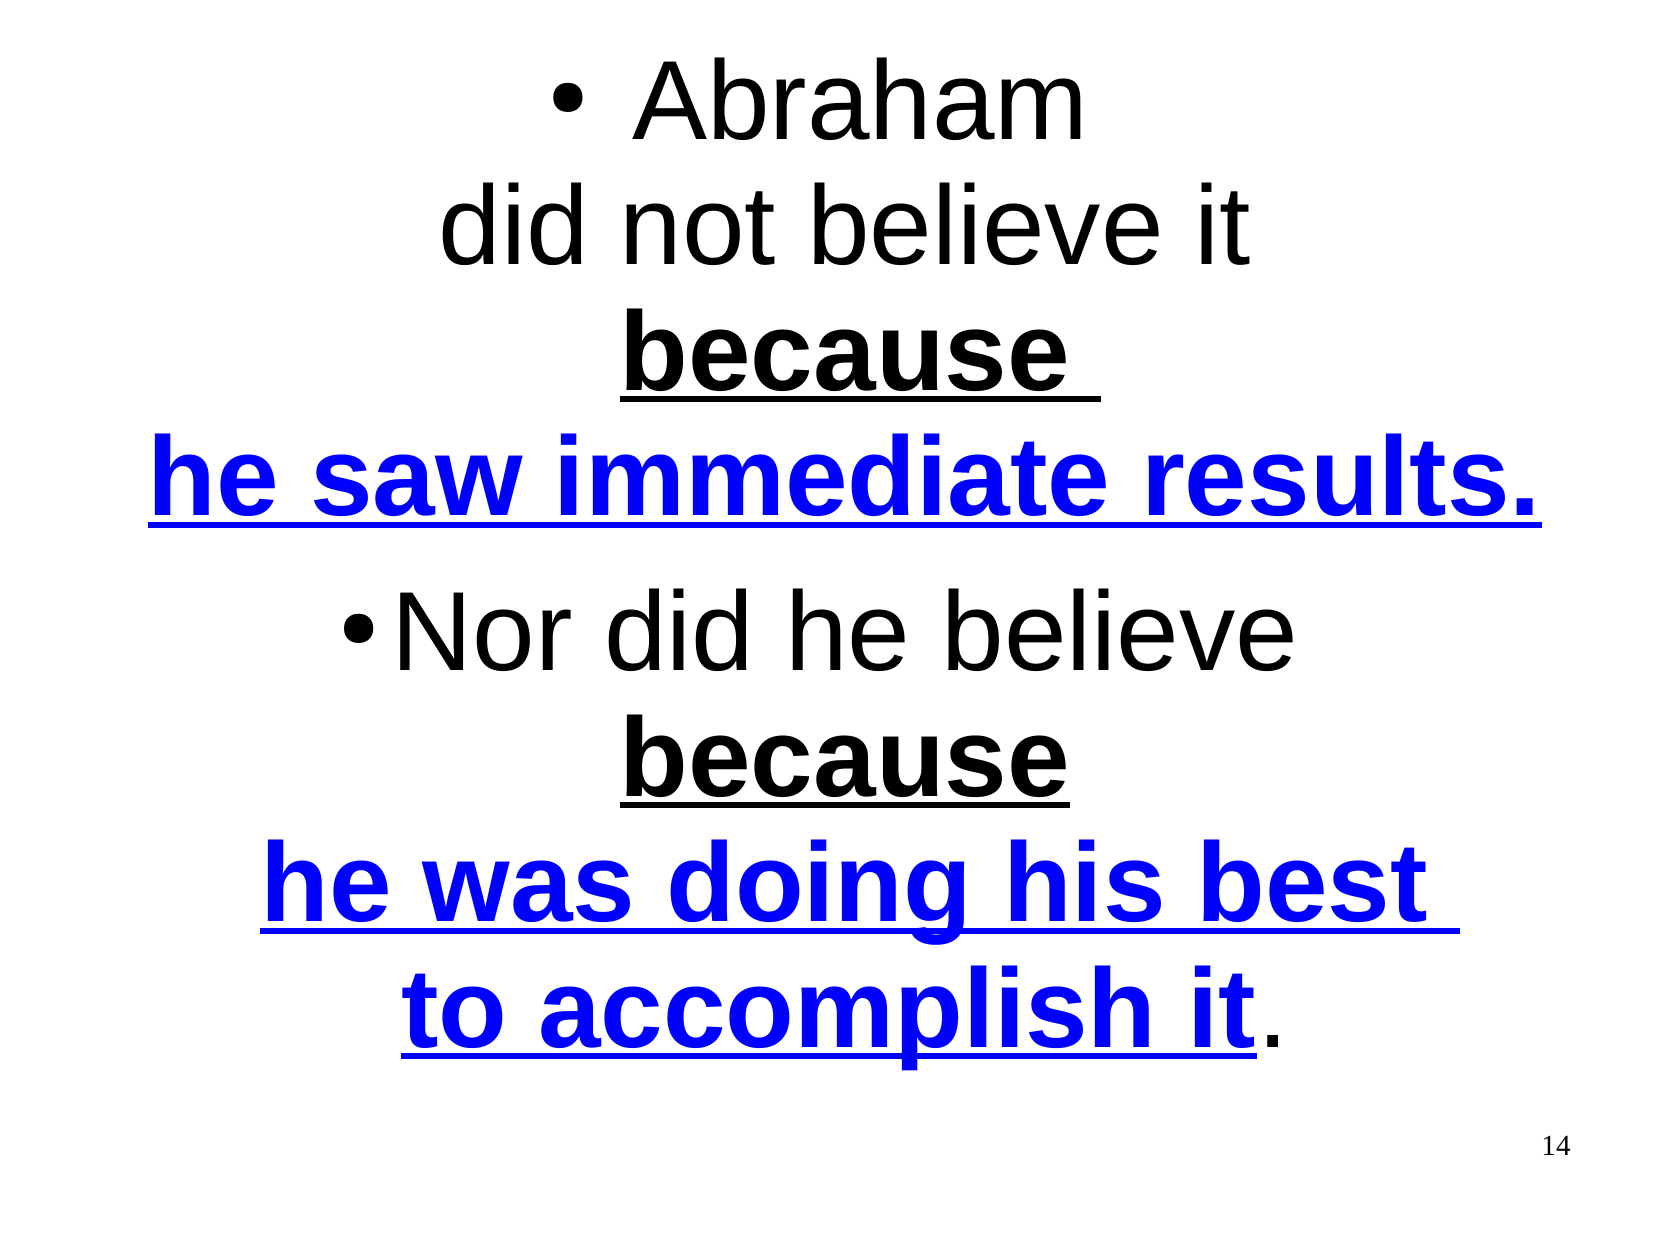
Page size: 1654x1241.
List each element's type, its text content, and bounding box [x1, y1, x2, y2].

list Abraham did not believe it because he saw immediate results. Nor did he believe because he was doing his best to accomplish it. [37, 37, 1613, 1238]
